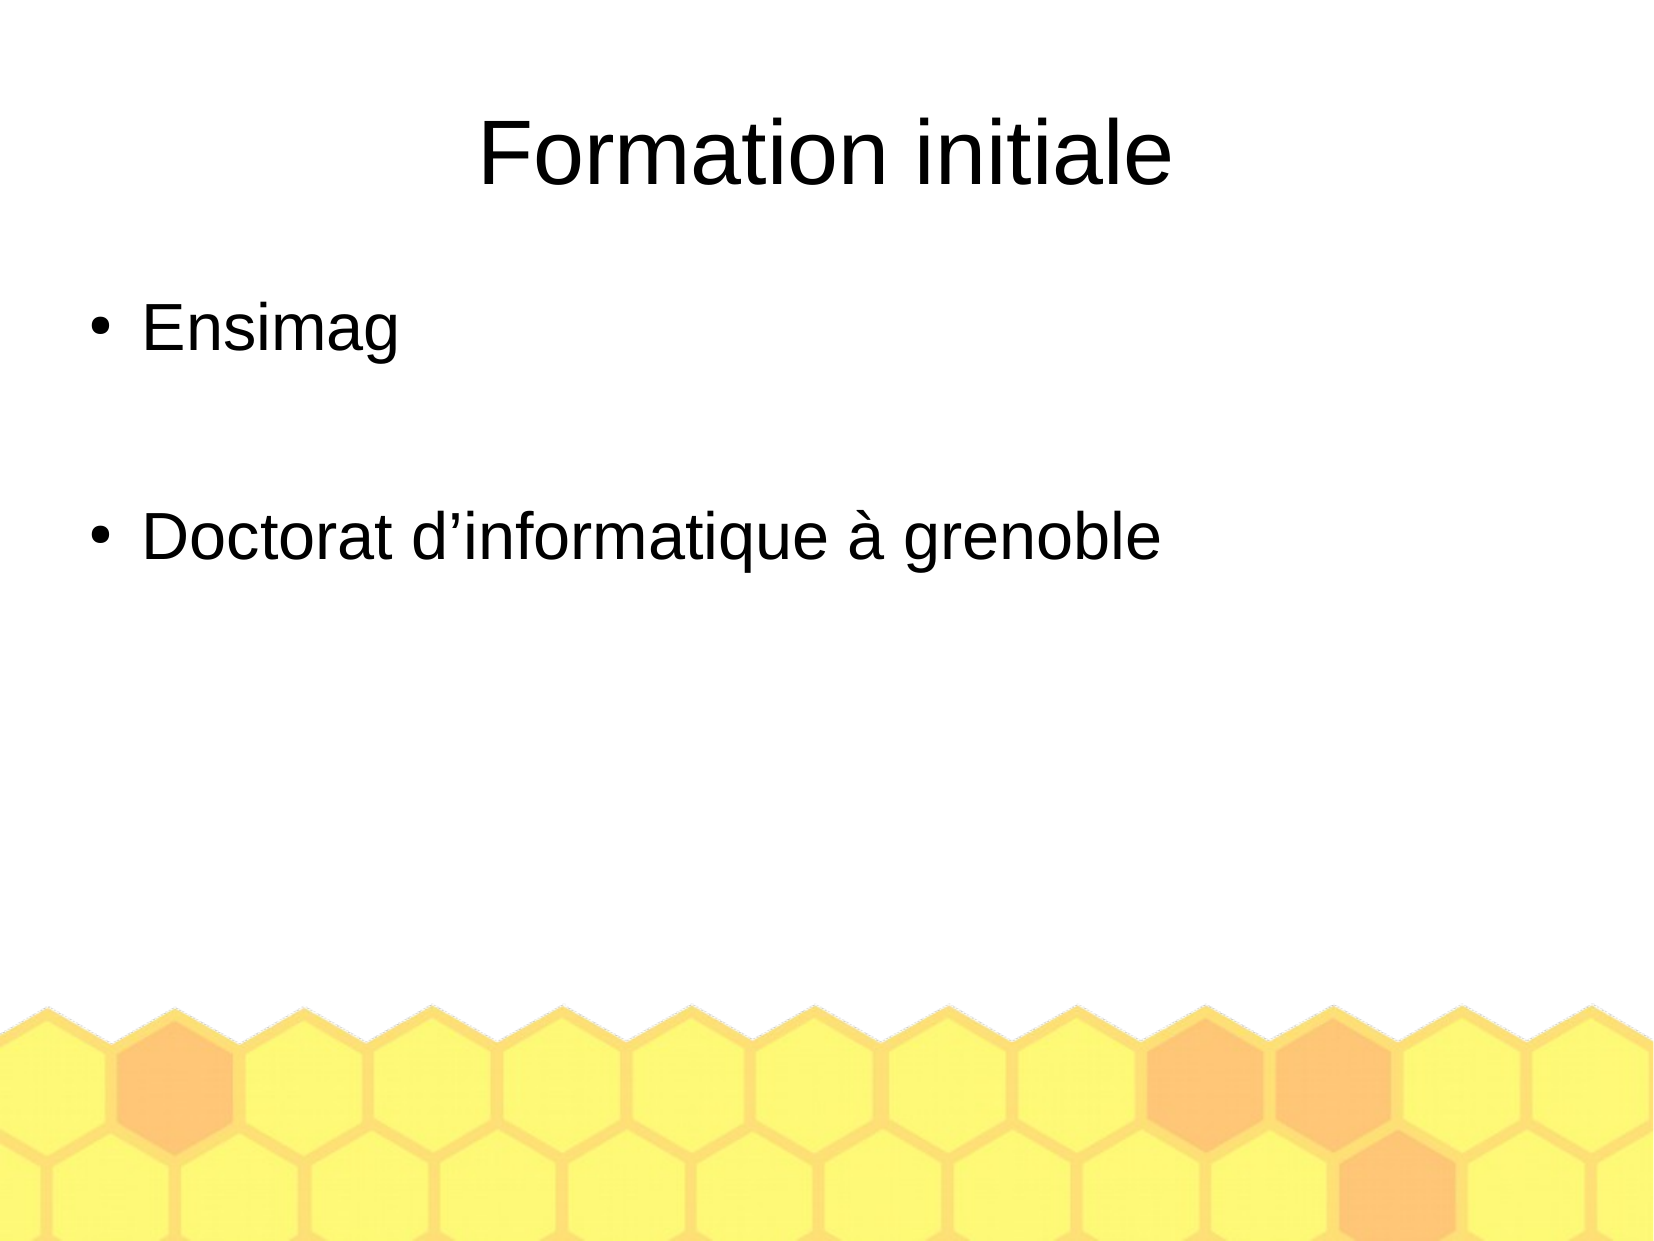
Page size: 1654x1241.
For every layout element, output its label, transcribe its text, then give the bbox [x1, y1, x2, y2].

title Formation initiale [82, 49, 1571, 257]
picture [0, 1001, 1654, 1241]
list Ensimag Doctorat d’informatique à grenoble [70, 290, 1559, 1010]
